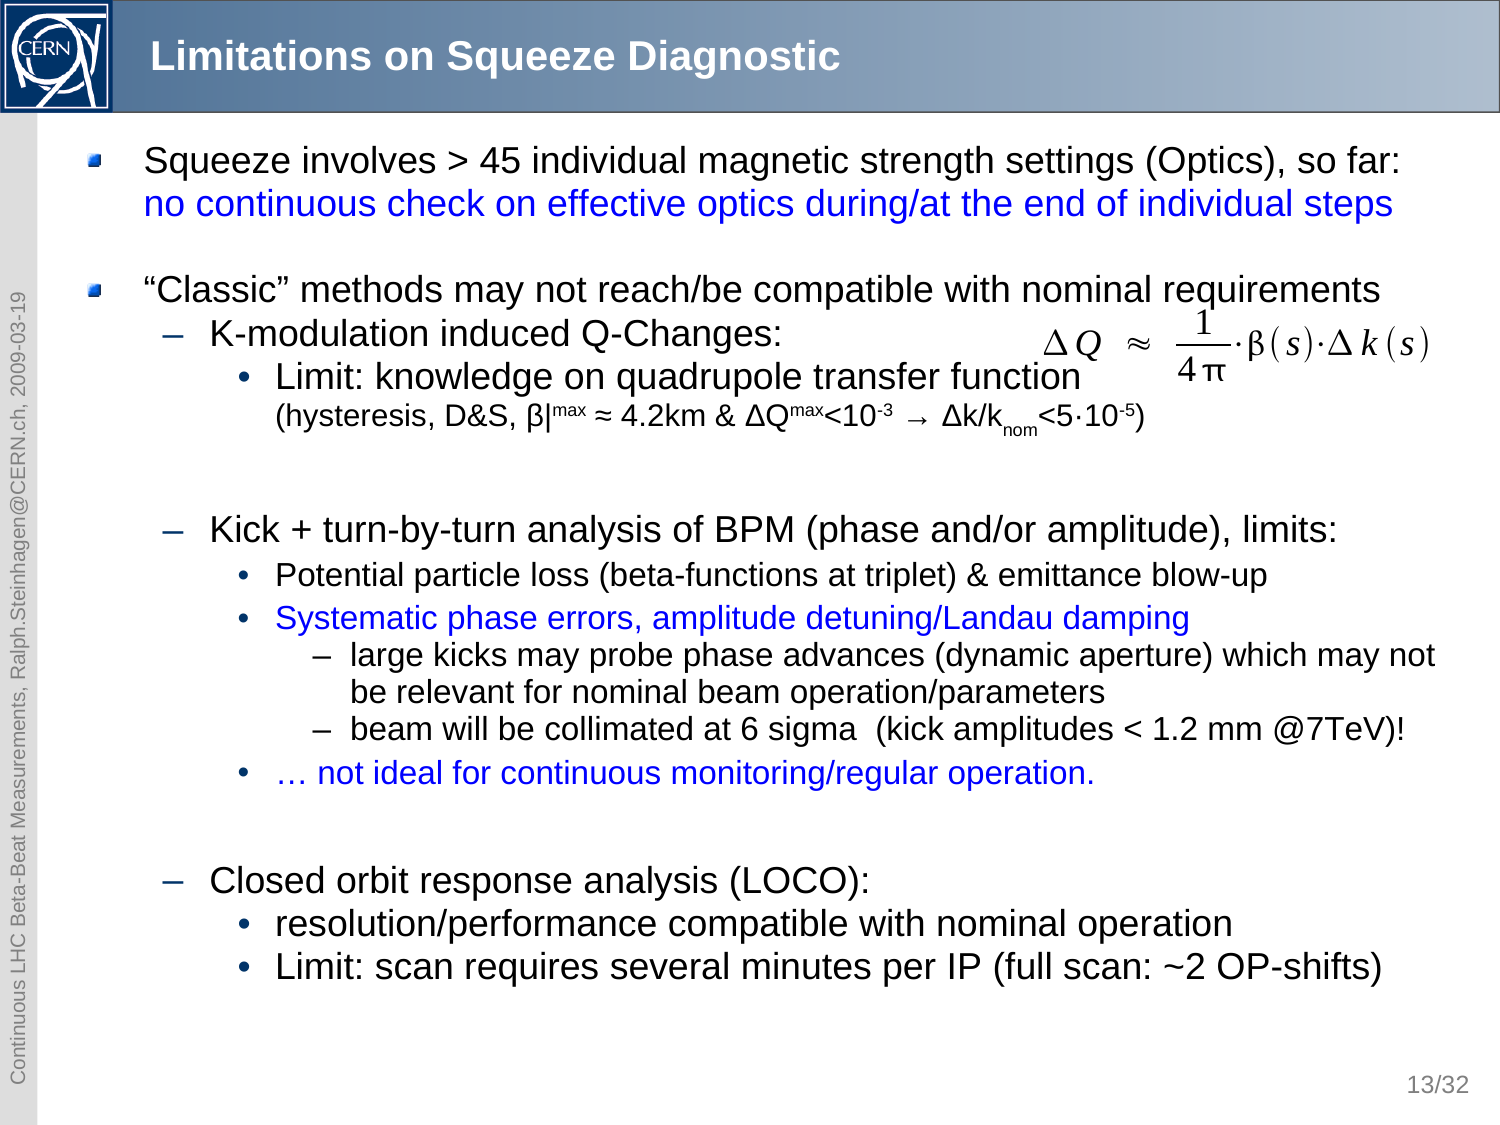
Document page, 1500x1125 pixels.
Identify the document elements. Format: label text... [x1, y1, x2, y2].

list Squeeze involves > 45 individual magnetic strength settings (Optics), so far: no continuous check on effective optics during/at the end of individual steps “Classic” methods may not reach/be compatible with nominal requirements K-modulation induced Q-Changes: Limit: knowledge on quadrupole transfer function (hysteresis, D&S, β|max ≈ 4.2km & ΔQmax<10-3 → Δk/knom<5·10-5) Kick + turn-by-turn analysis of BPM (phase and/or amplitude), limits: Potential particle loss (beta-functions at triplet) & emittance blow-up Systematic phase errors, amplitude detuning/Landau damping large kicks may probe phase advances (dynamic aperture) which may not be relevant for nominal beam operation/parameters beam will be collimated at 6 sigma (kick amplitudes < 1.2 mm @7TeV)! … not ideal for continuous monitoring/regular operation. Closed orbit response analysis (LOCO): resolution/performance compatible with nominal operation Limit: scan requires several minutes per IP (full scan: ~2 OP-shifts) [87, 137, 1438, 1016]
picture [0, 0, 113, 113]
chart [1033, 301, 1439, 390]
title Limitations on Squeeze Diagnostic [150, 7, 1201, 106]
